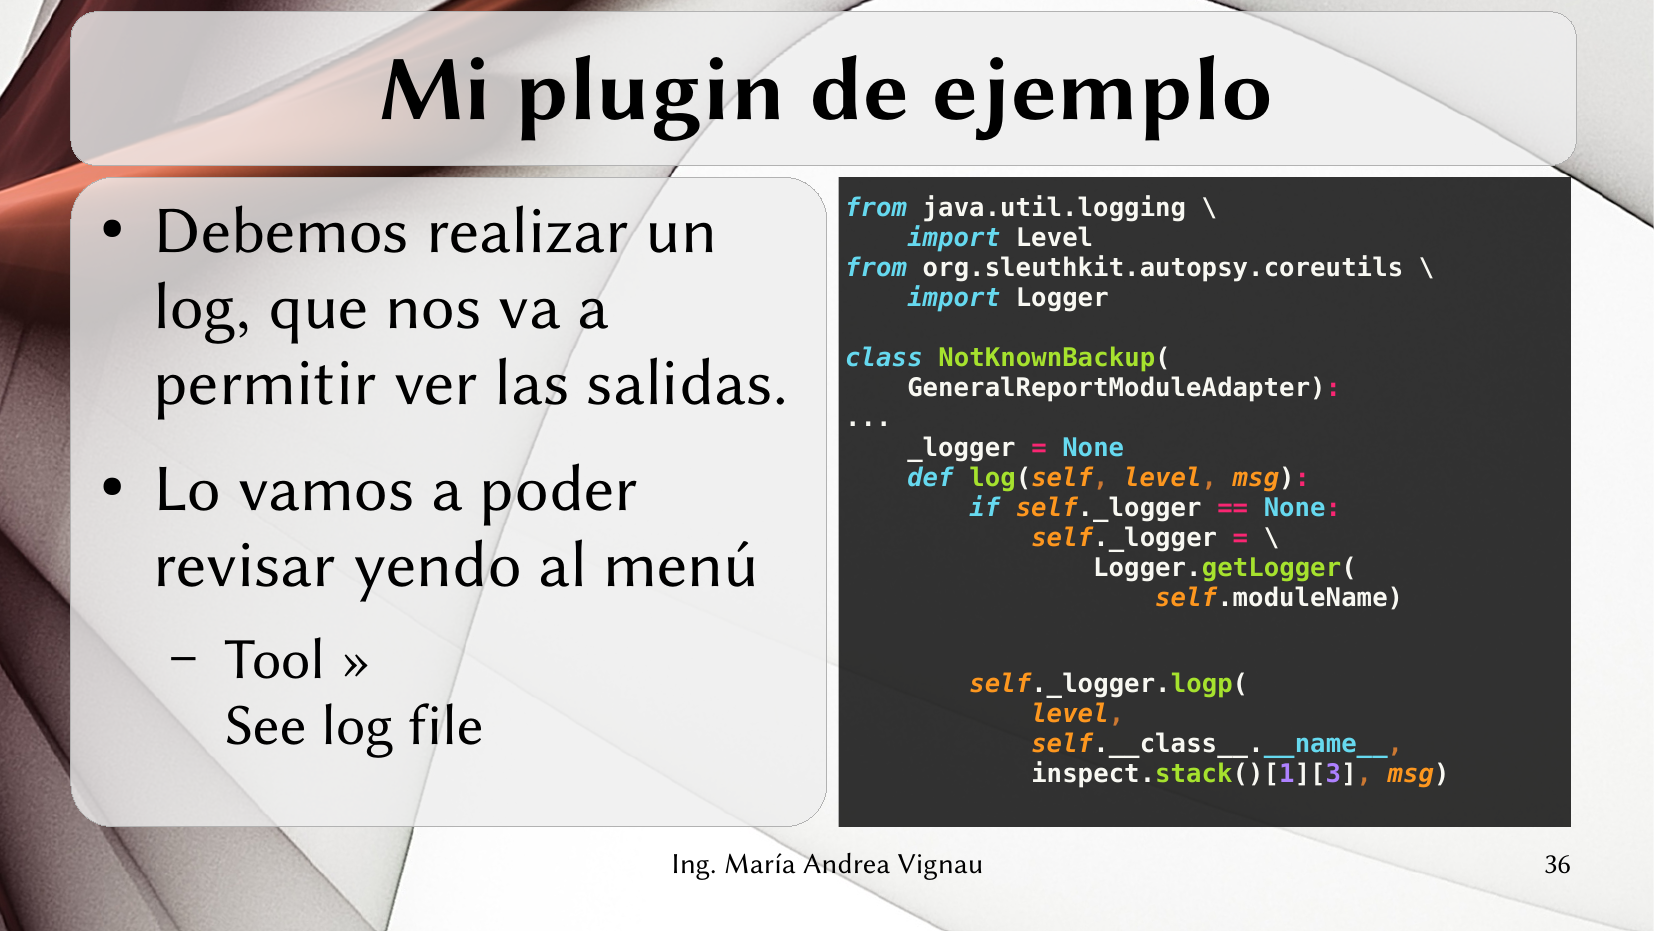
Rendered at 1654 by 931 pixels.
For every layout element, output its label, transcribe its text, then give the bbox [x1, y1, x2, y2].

list from java.util.logging \ import Level from org.sleuthkit.autopsy.coreutils \ import Logger class NotKnownBackup( GeneralReportModuleAdapter): ... _logger = None def log(self, level, msg): if self._logger == None: self._logger = \ Logger.getLogger( self.moduleName) self._logger.logp( level, self.__class__.__name__, inspect.stack()[1][3], msg) [845, 192, 1572, 792]
title Mi plugin de ejemplo [82, 37, 1571, 142]
picture [0, 0, 1654, 931]
list Debemos realizar un log, que nos va a permitir ver las salidas. Lo vamos a poder revisar yendo al menú Tool » See log file [82, 192, 809, 792]
